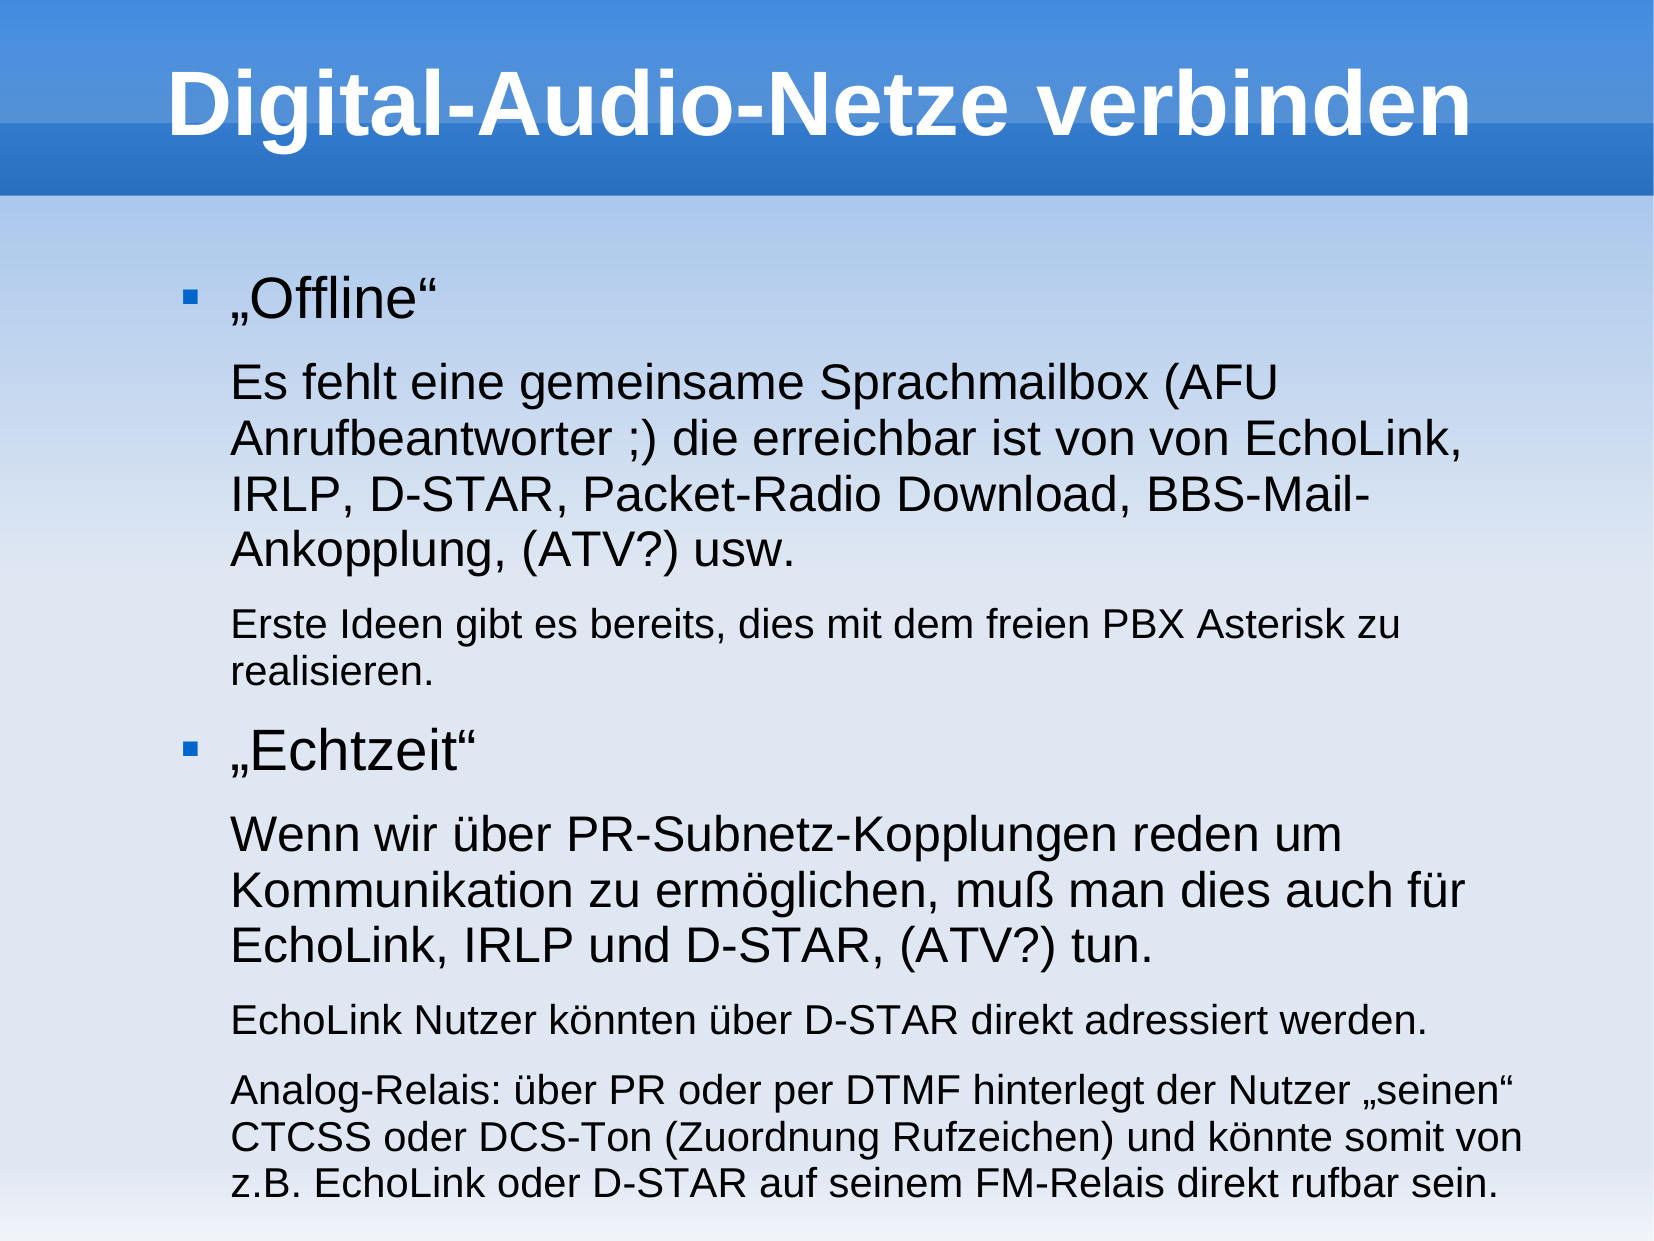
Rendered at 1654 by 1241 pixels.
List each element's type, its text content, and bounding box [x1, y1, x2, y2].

picture [0, 0, 1654, 1241]
title Digital-Audio-Netze verbinden [76, 7, 1565, 200]
list „Offline“ Es fehlt eine gemeinsame Sprachmailbox (AFU Anrufbeantworter ;) die erreichbar ist von von EchoLink, IRLP, D-STAR, Packet-Radio Download, BBS-Mail- Ankopplung, (ATV?) usw. Erste Ideen gibt es bereits, dies mit dem freien PBX Asterisk zu realisieren. „Echtzeit“ Wenn wir über PR-Subnetz-Kopplungen reden um Kommunikation zu ermöglichen, muß man dies auch für EchoLink, IRLP und D-STAR, (ATV?) tun. EchoLink Nutzer könnten über D-STAR direkt adressiert werden. Analog-Relais: über PR oder per DTMF hinterlegt der Nutzer „seinen“ CTCSS oder DCS-Ton (Zuordnung Rufzeichen) und könnte somit von z.B. EchoLink oder D-STAR auf seinem FM-Relais direkt rufbar sein. [88, 265, 1577, 1207]
